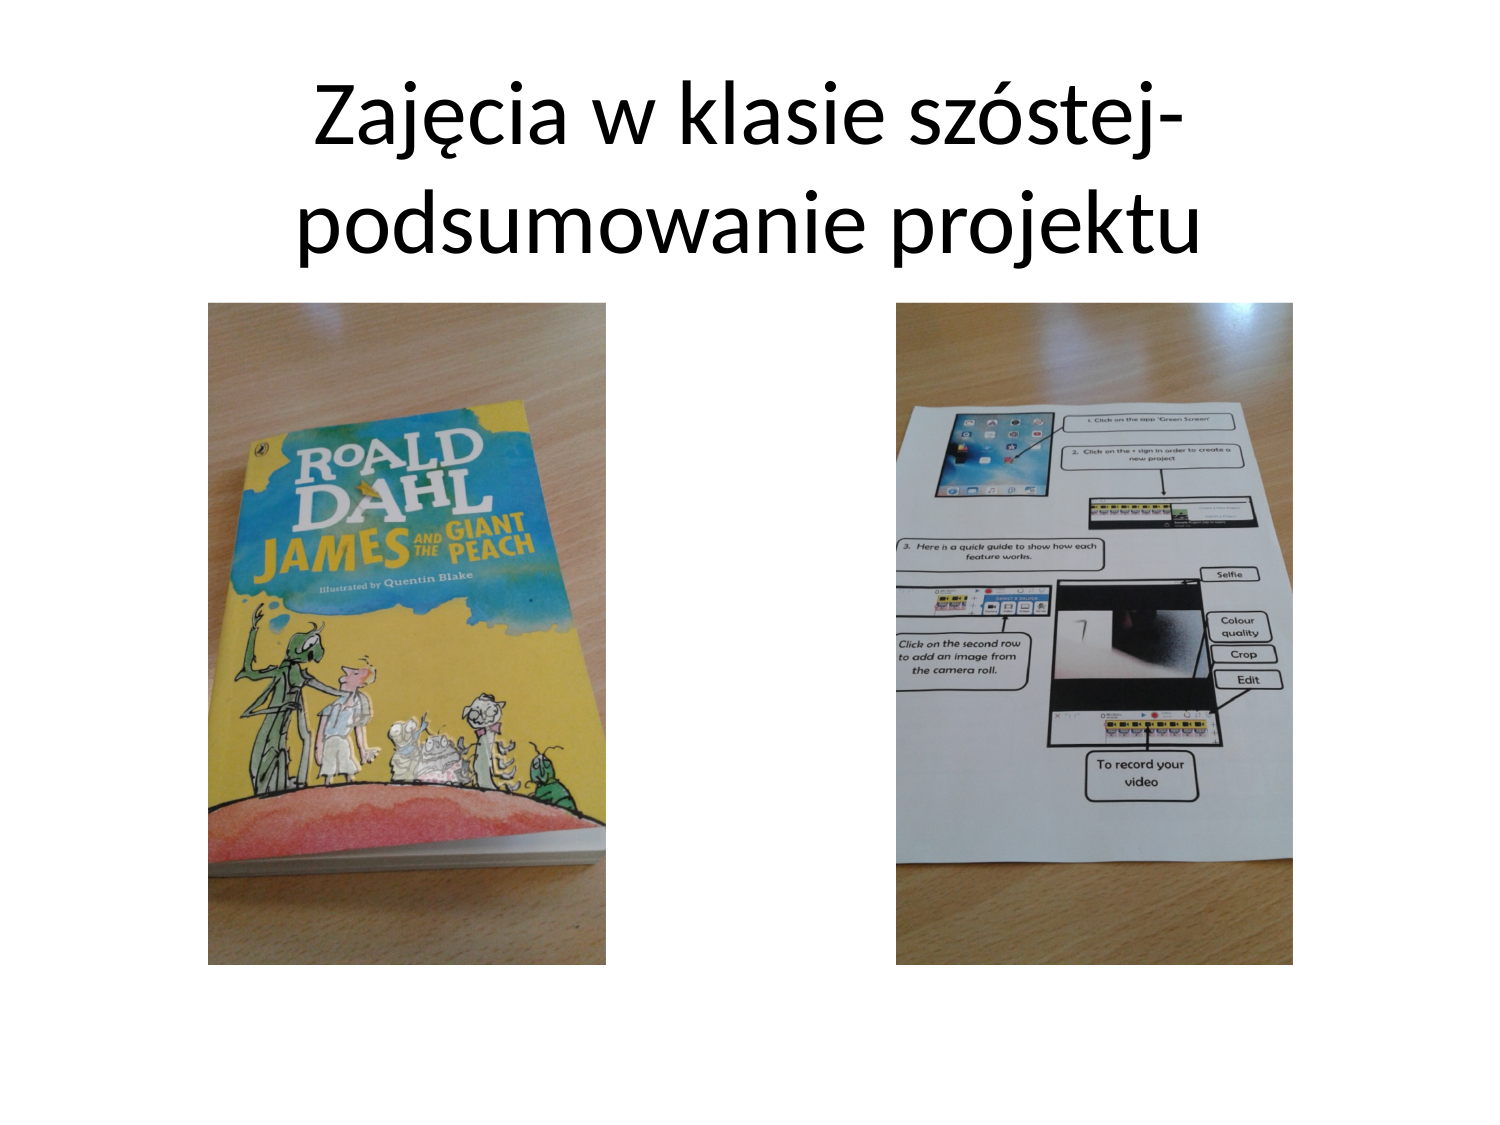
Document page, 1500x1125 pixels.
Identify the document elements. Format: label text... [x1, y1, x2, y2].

picture [207, 302, 606, 965]
title Zajęcia w klasie szóstej- podsumowanie projektu [75, 45, 1425, 233]
picture [895, 302, 1293, 965]
